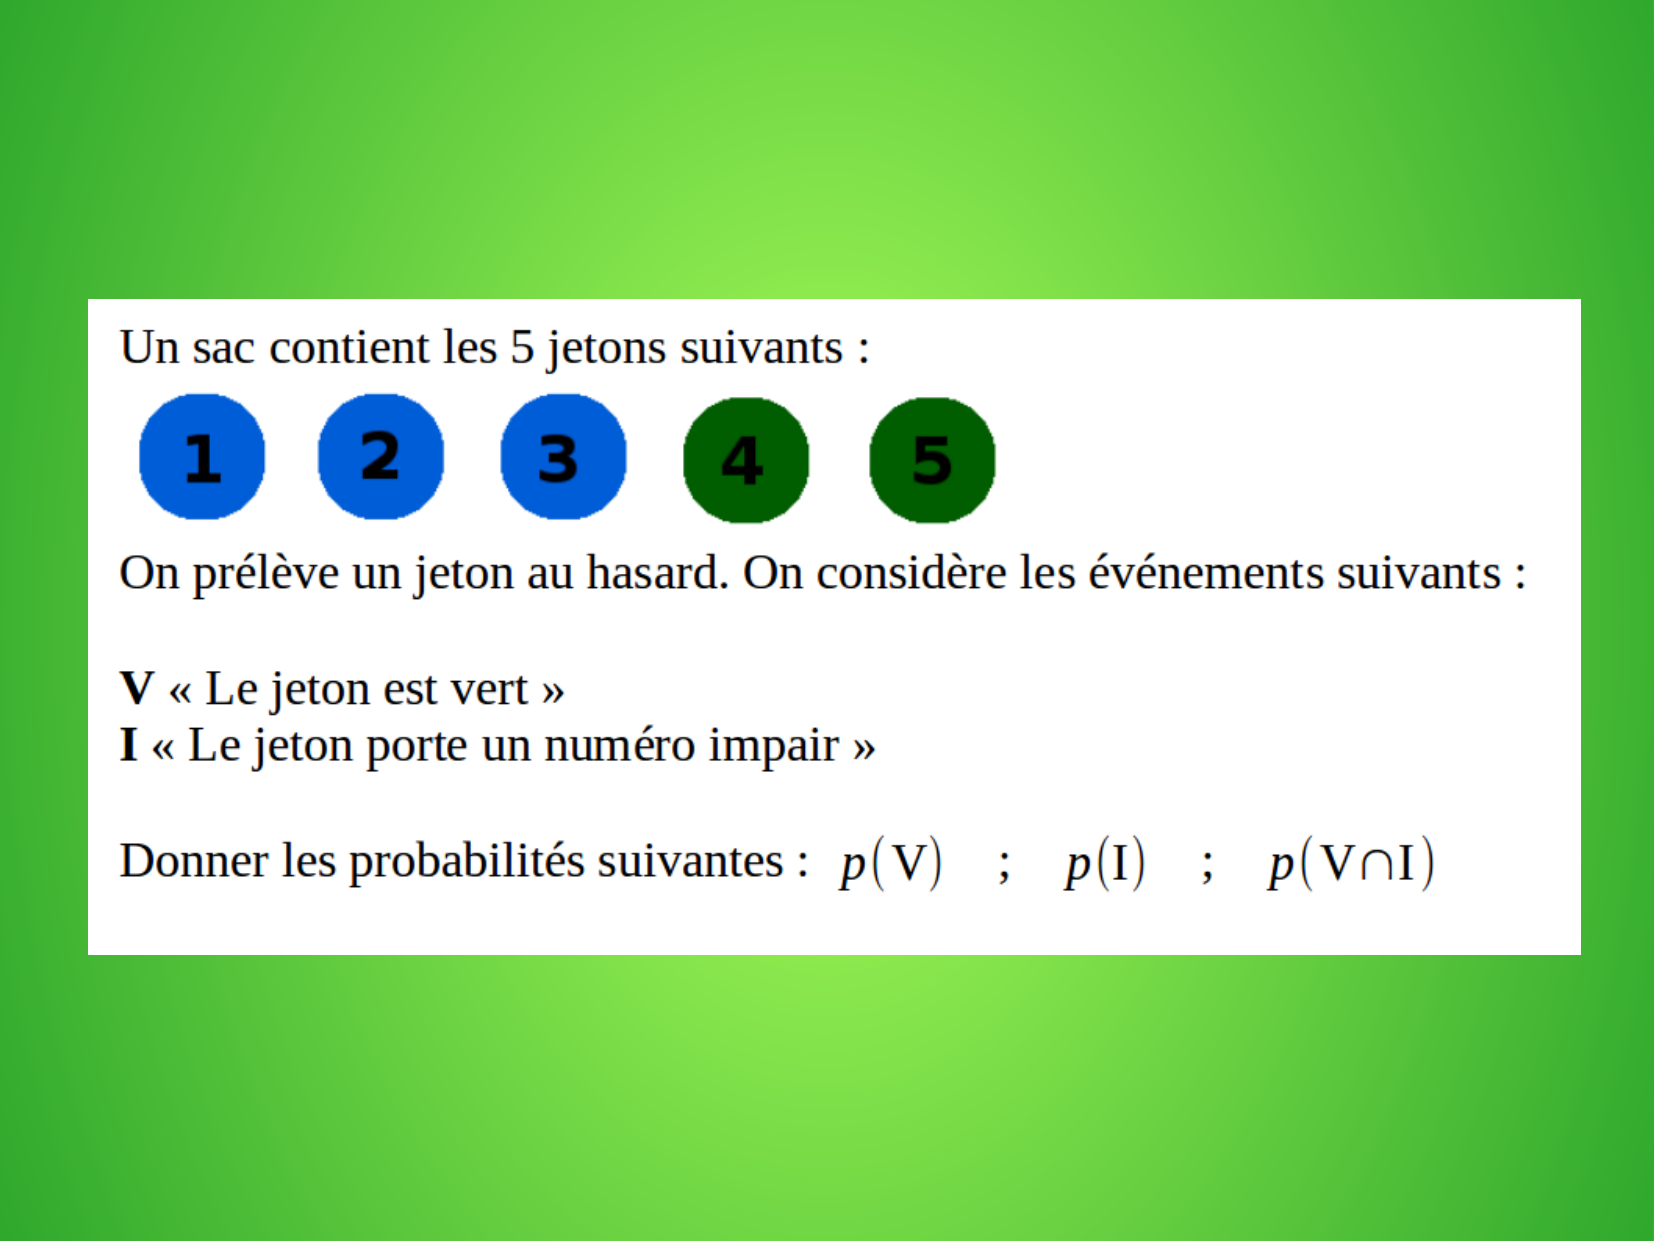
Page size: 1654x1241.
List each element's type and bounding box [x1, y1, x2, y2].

picture [88, 299, 1581, 955]
